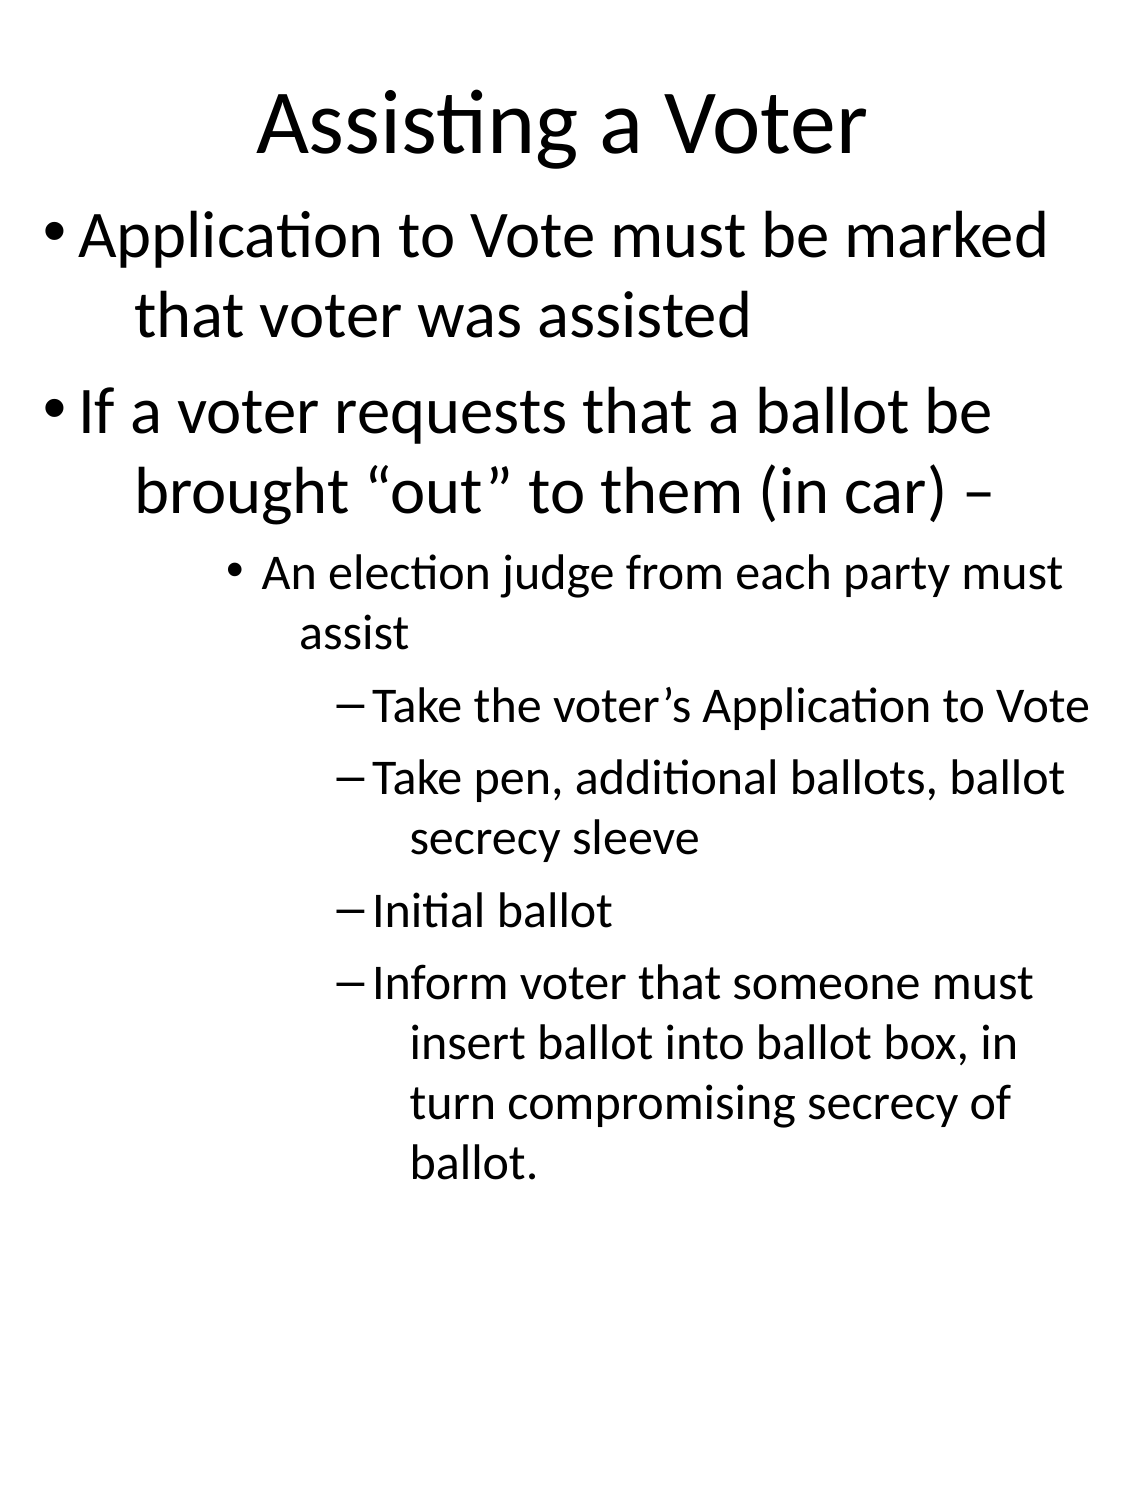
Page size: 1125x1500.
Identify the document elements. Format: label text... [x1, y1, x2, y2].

text_box Assisting a Voter [84, 53, 1041, 180]
text_box Application to Vote must be marked that voter was assisted If a voter requests that a ballot be brought “out” to them (in car) – An election judge from each party must assist Take the voter’s Application to Vote Take pen, additional ballots, ballot secrecy sleeve Initial ballot Inform voter that someone must insert ballot into ballot box, in turn compromising secrecy of ballot. [28, 183, 1107, 1450]
